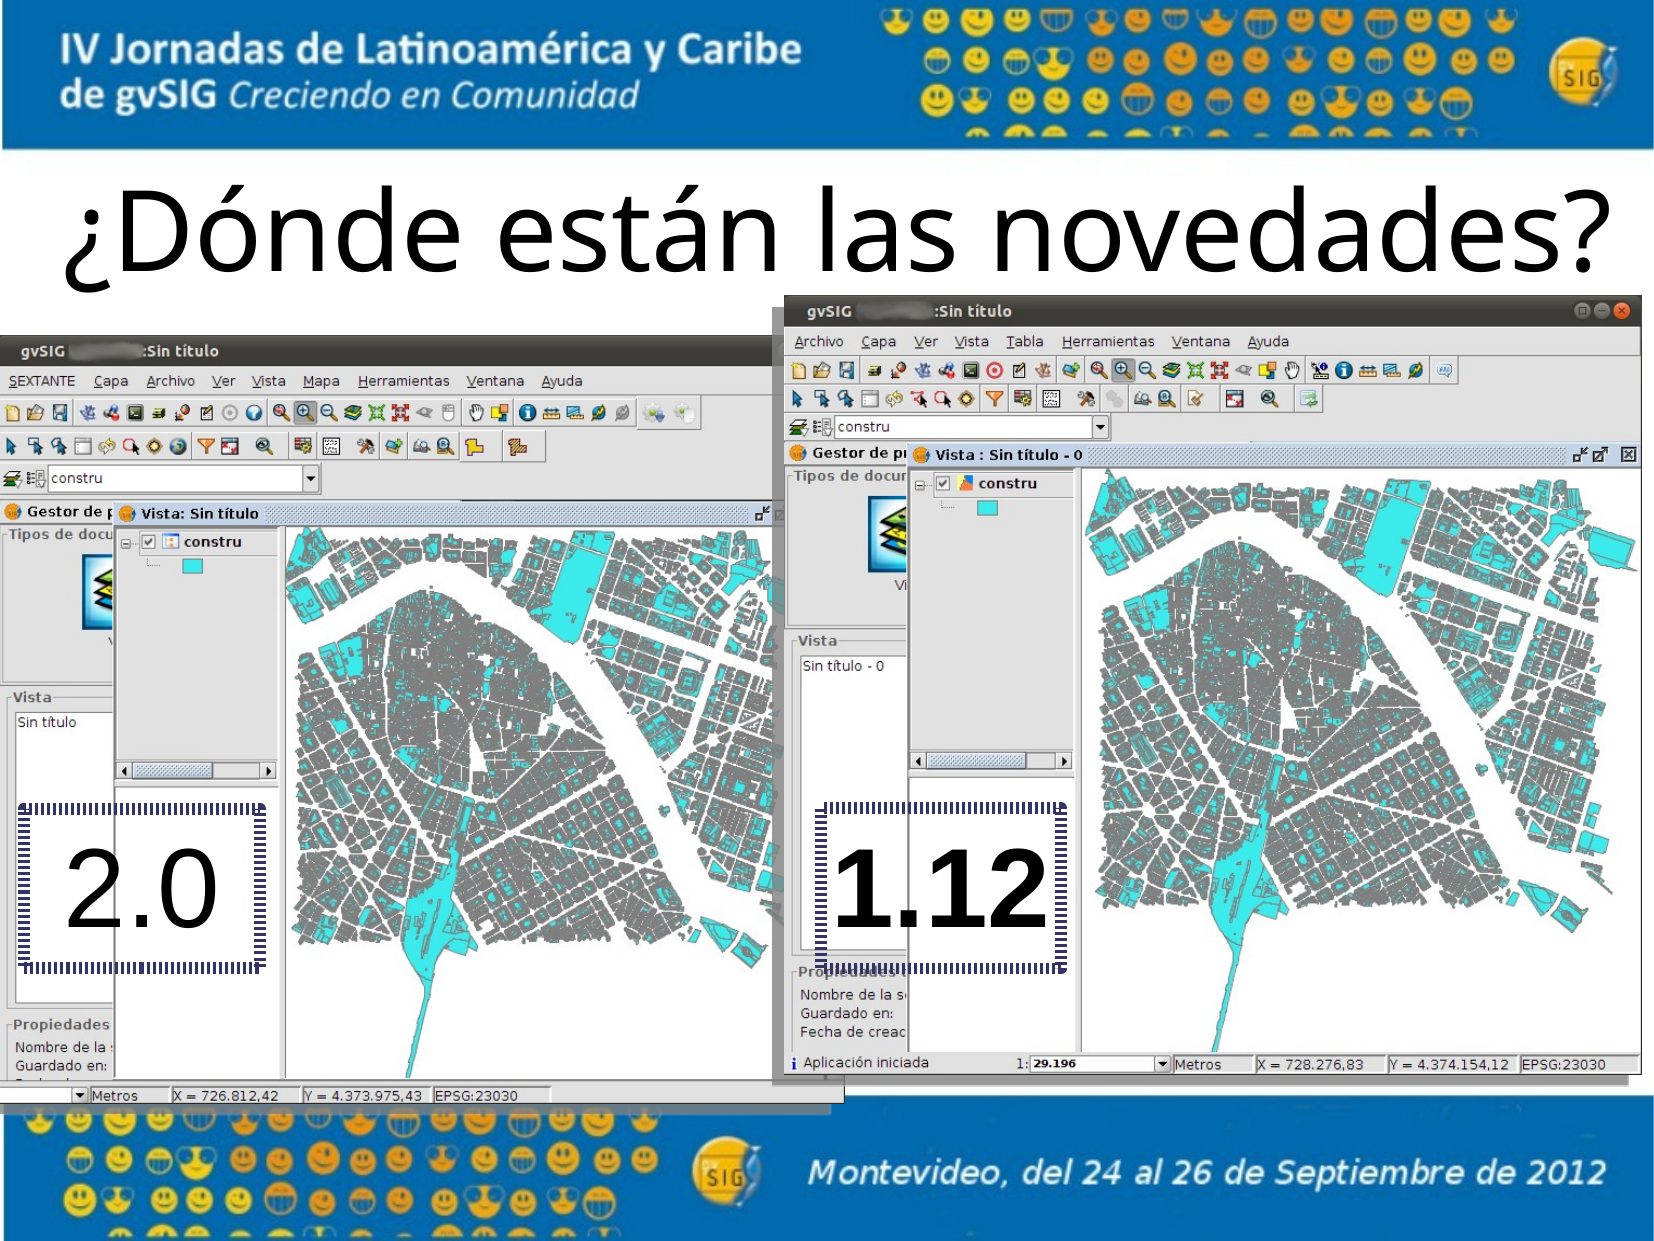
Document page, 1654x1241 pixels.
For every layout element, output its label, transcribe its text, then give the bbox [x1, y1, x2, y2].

title 2.0 [23, 808, 260, 969]
picture [1, 0, 1654, 124]
picture [0, 295, 1654, 1241]
title ¿Dónde están las novedades? [0, 124, 1654, 331]
picture [1060, 117, 1066, 124]
title 1.12 [820, 808, 1062, 969]
